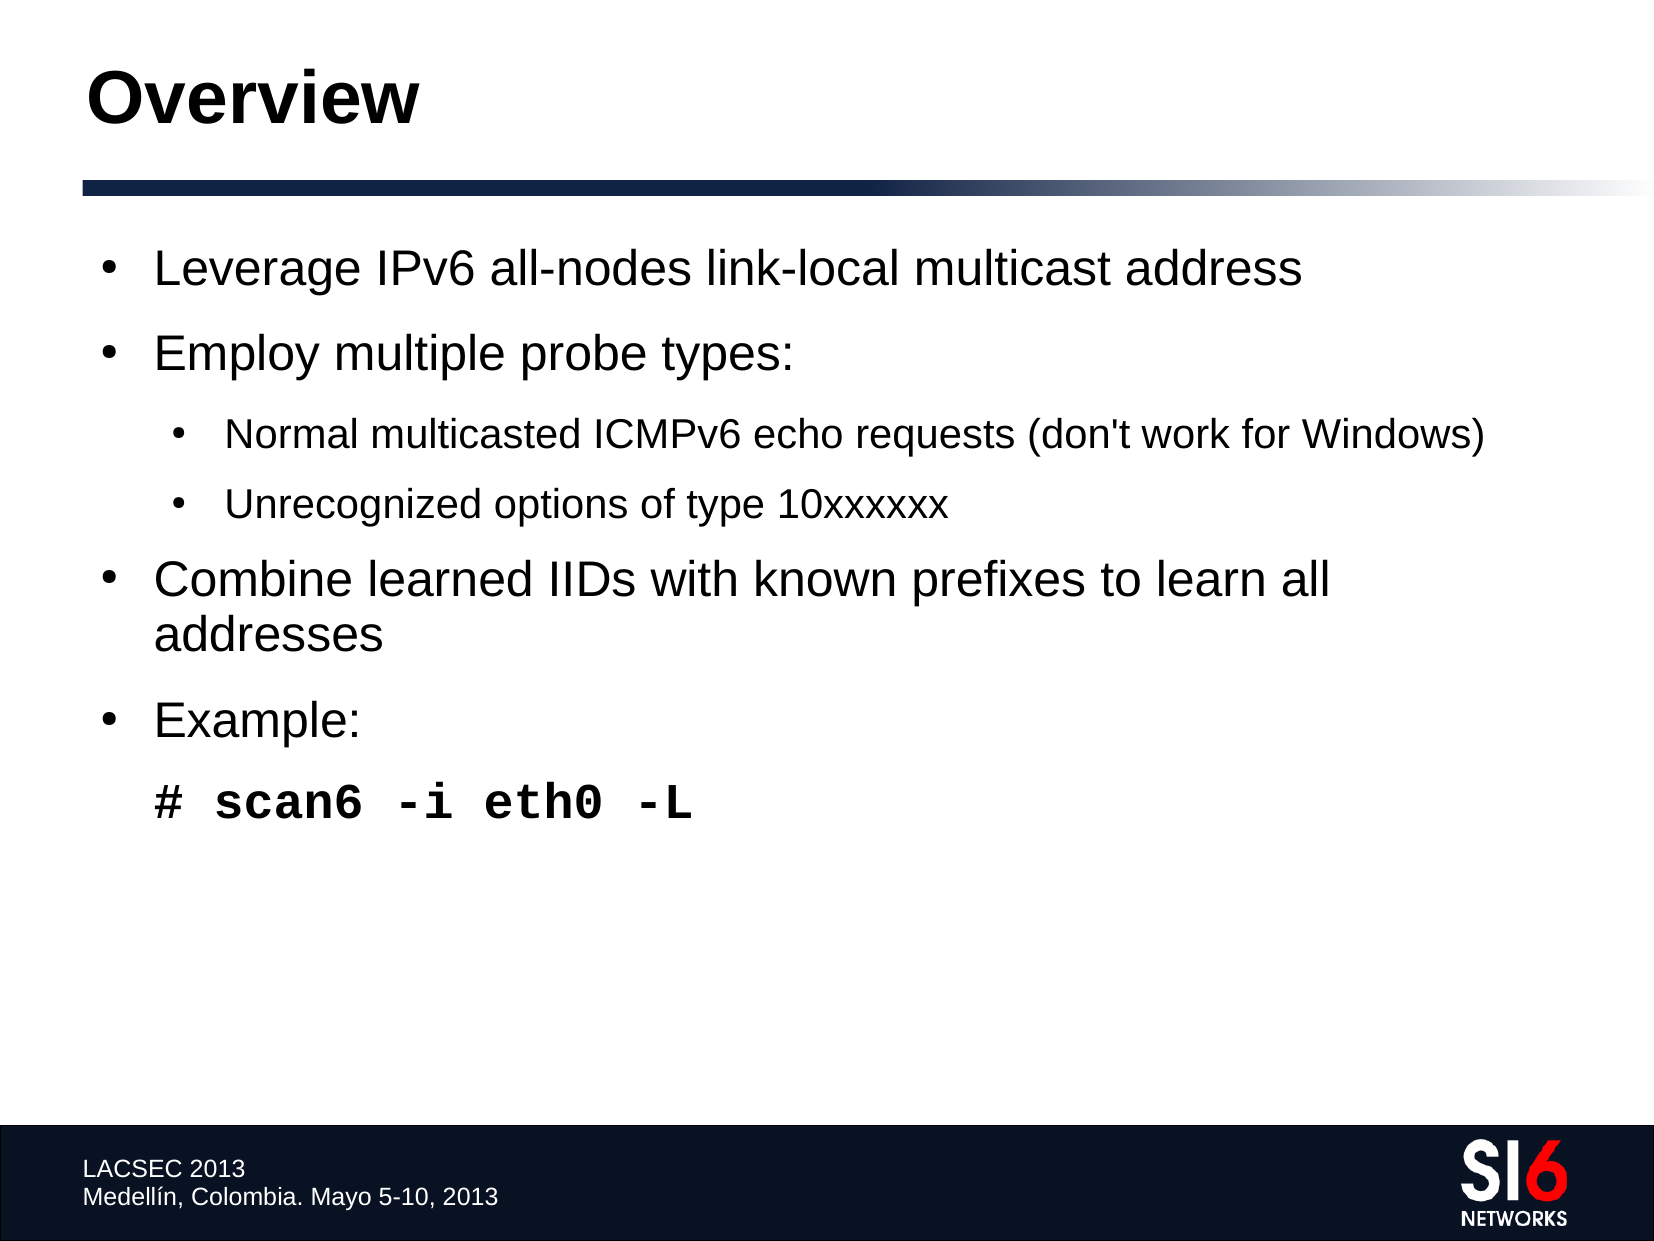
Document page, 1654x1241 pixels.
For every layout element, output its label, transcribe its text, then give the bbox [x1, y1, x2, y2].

list Leverage IPv6 all-nodes link-local multicast address Employ multiple probe types: Normal multicasted ICMPv6 echo requests (don't work for Windows) Unrecognized options of type 10xxxxxx Combine learned IIDs with known prefixes to learn all addresses Example: # scan6 -i eth0 -L [82, 240, 1571, 1059]
picture [1461, 1139, 1567, 1226]
title Overview [86, 30, 1576, 166]
